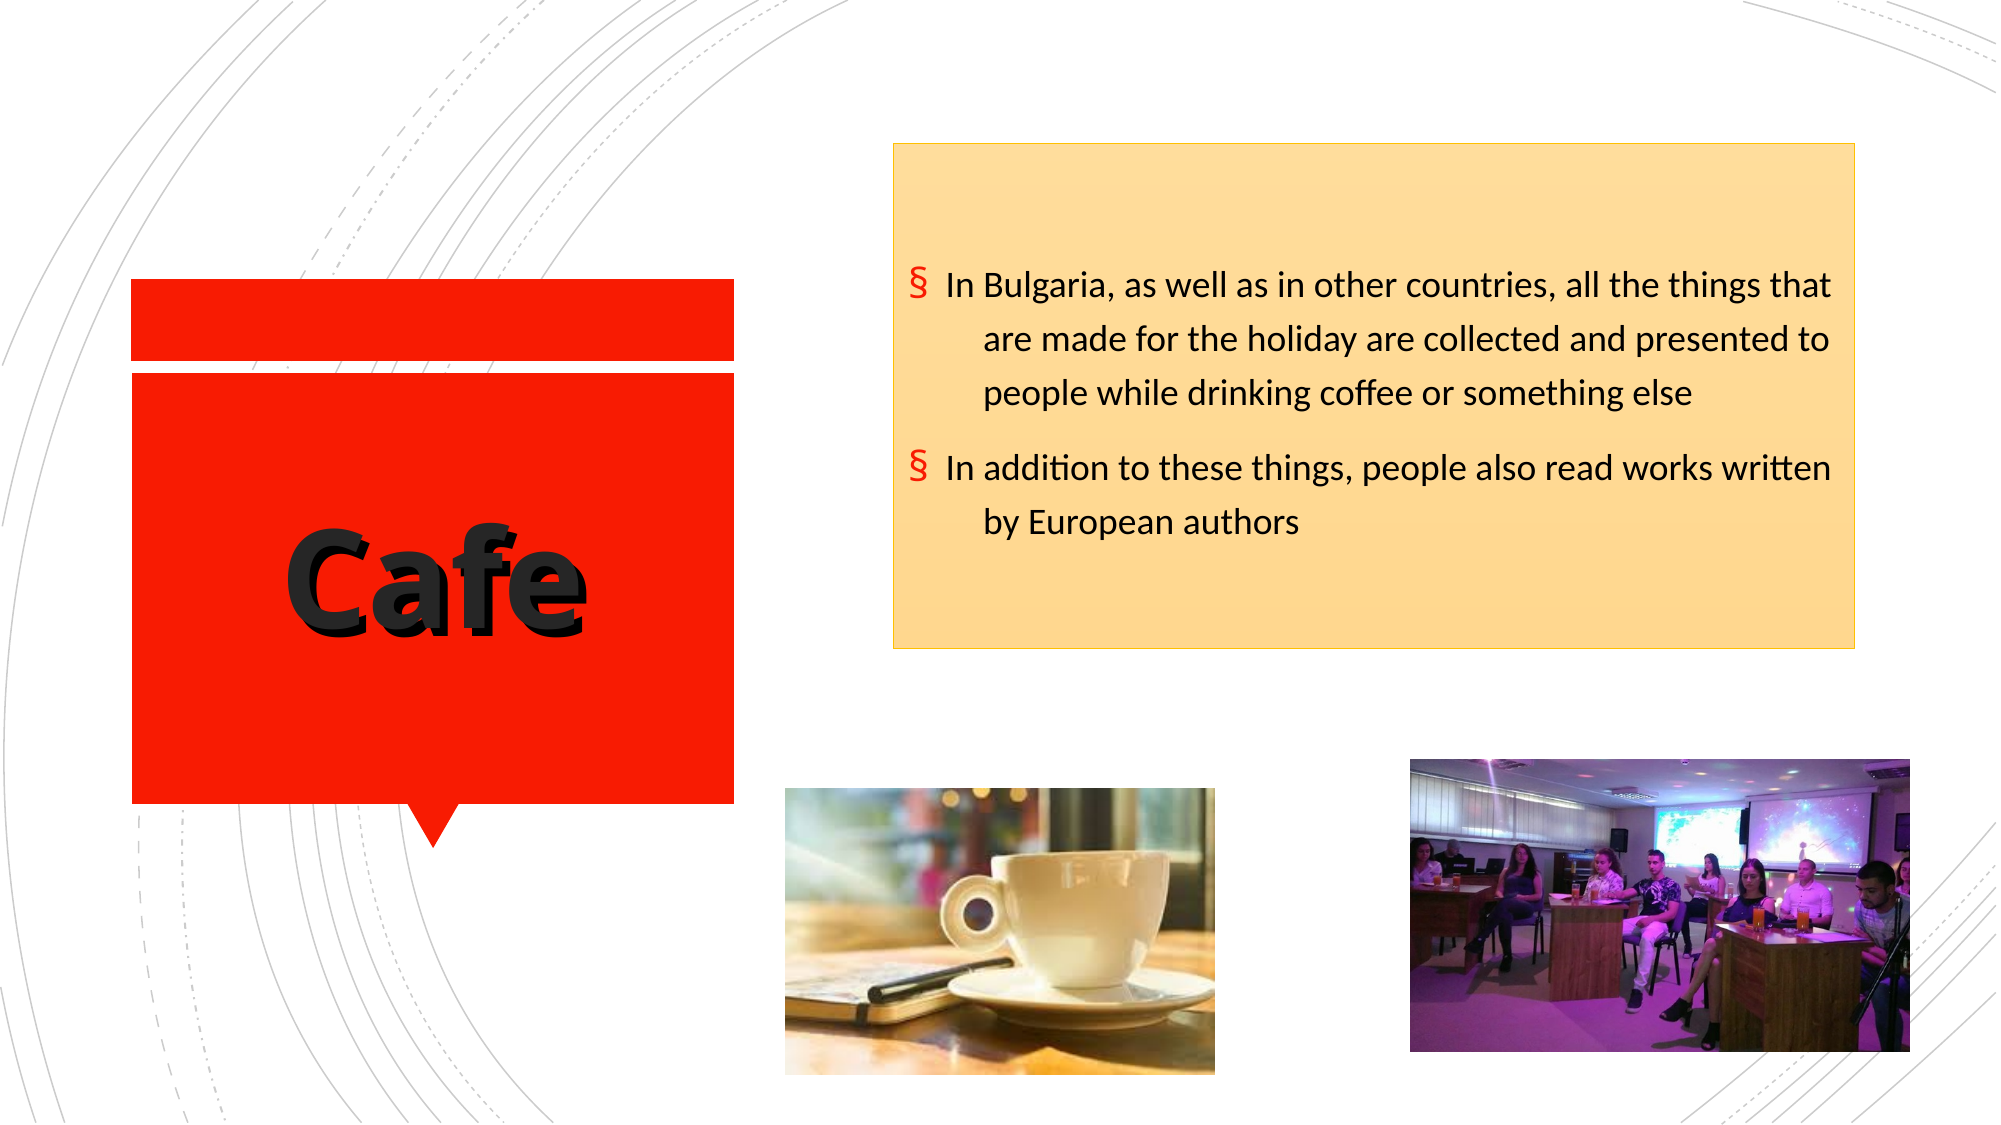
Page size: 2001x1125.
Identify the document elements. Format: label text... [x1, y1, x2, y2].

title Cafe [145, 385, 720, 789]
picture [785, 788, 1215, 1075]
picture [1410, 759, 1910, 1052]
list In Bulgaria, as well as in other countries, all the things that are made for the holiday are collected and presented to people while drinking coffee or something else In addition to these things, people also read works written by European authors [893, 143, 1855, 649]
